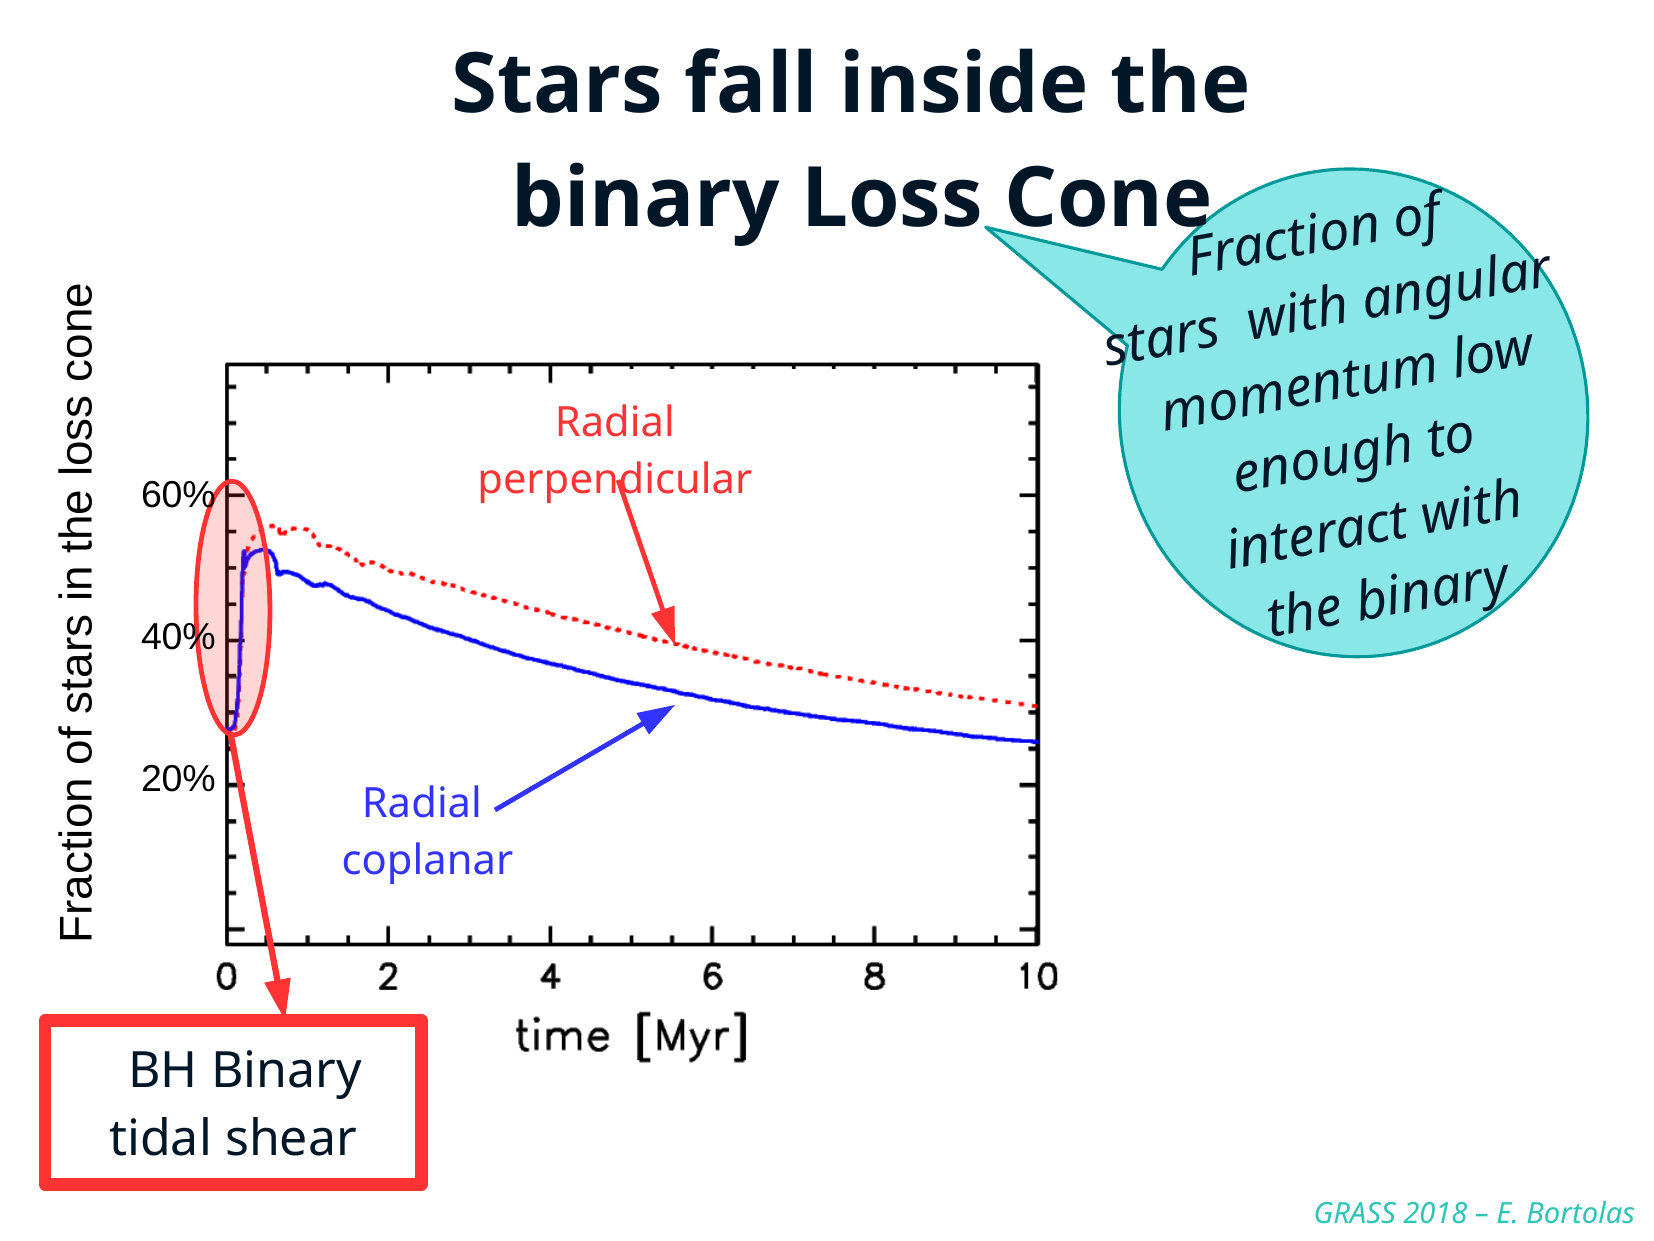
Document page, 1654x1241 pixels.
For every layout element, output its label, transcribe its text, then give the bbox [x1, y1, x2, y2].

picture [226, 733, 230, 750]
picture [226, 330, 1065, 1080]
text_box GRASS 2018 – E. Bortolas [1155, 1185, 1651, 1241]
text_box Stars fall inside the binary Loss Cone [90, 16, 1636, 237]
text_box [195, 491, 270, 735]
text_box [611, 369, 1005, 631]
text_box 40% [126, 608, 247, 666]
text_box BH Binary tidal shear [45, 1020, 422, 1160]
text_box Radial perpendicular [449, 384, 780, 540]
text_box 20% [126, 750, 247, 807]
text_box Radial coplanar [299, 765, 555, 874]
picture [75, 807, 281, 1014]
text_box Fraction of stars in the loss cone [42, 78, 226, 959]
text_box Fraction of stars with angular momentum low enough to interact with the binary [997, 237, 1588, 657]
text_box 60% [126, 466, 247, 524]
